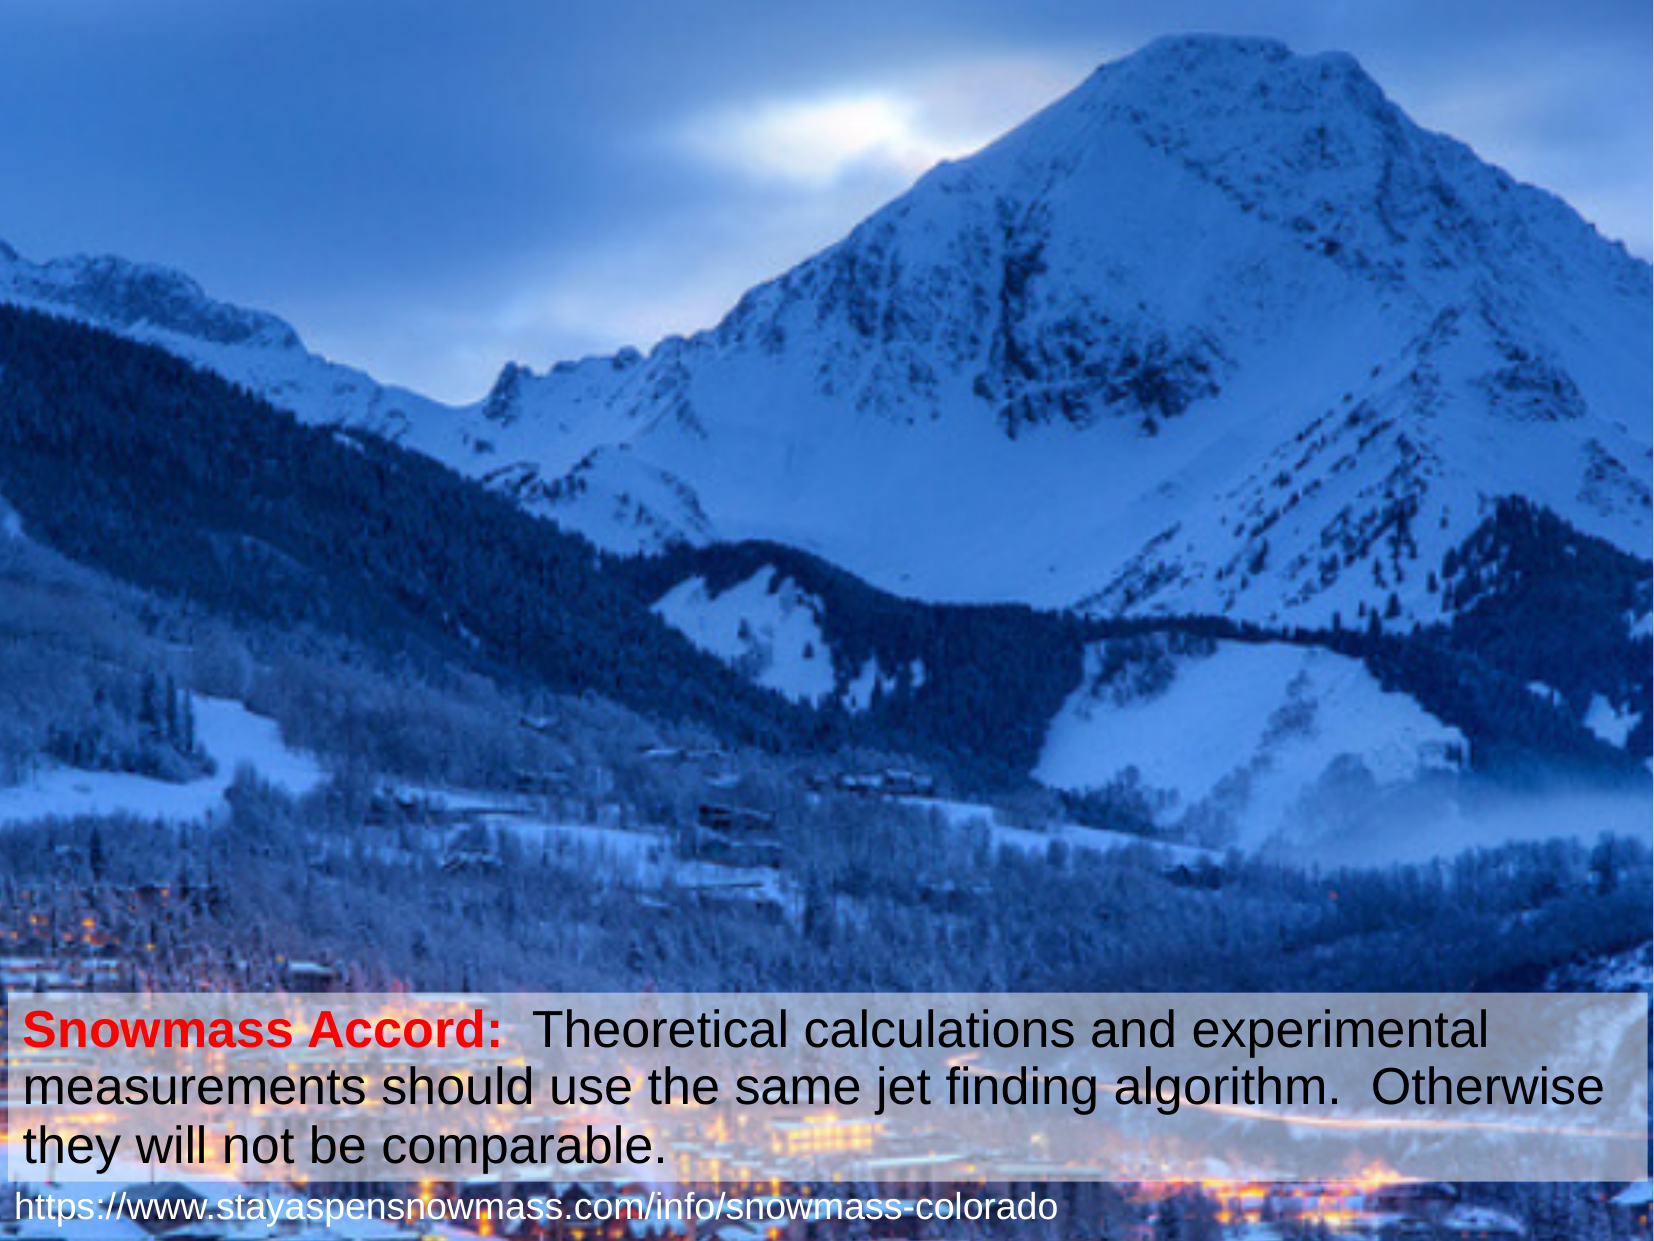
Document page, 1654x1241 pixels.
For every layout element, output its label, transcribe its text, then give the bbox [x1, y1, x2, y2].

picture [0, 0, 1654, 1241]
text_box https://www.stayaspensnowmass.com/info/snowmass-colorado [0, 1178, 1074, 1235]
text_box Snowmass Accord: Theoretical calculations and experimental measurements should use the same jet finding algorithm. Otherwise they will not be comparable. [8, 992, 1648, 1182]
